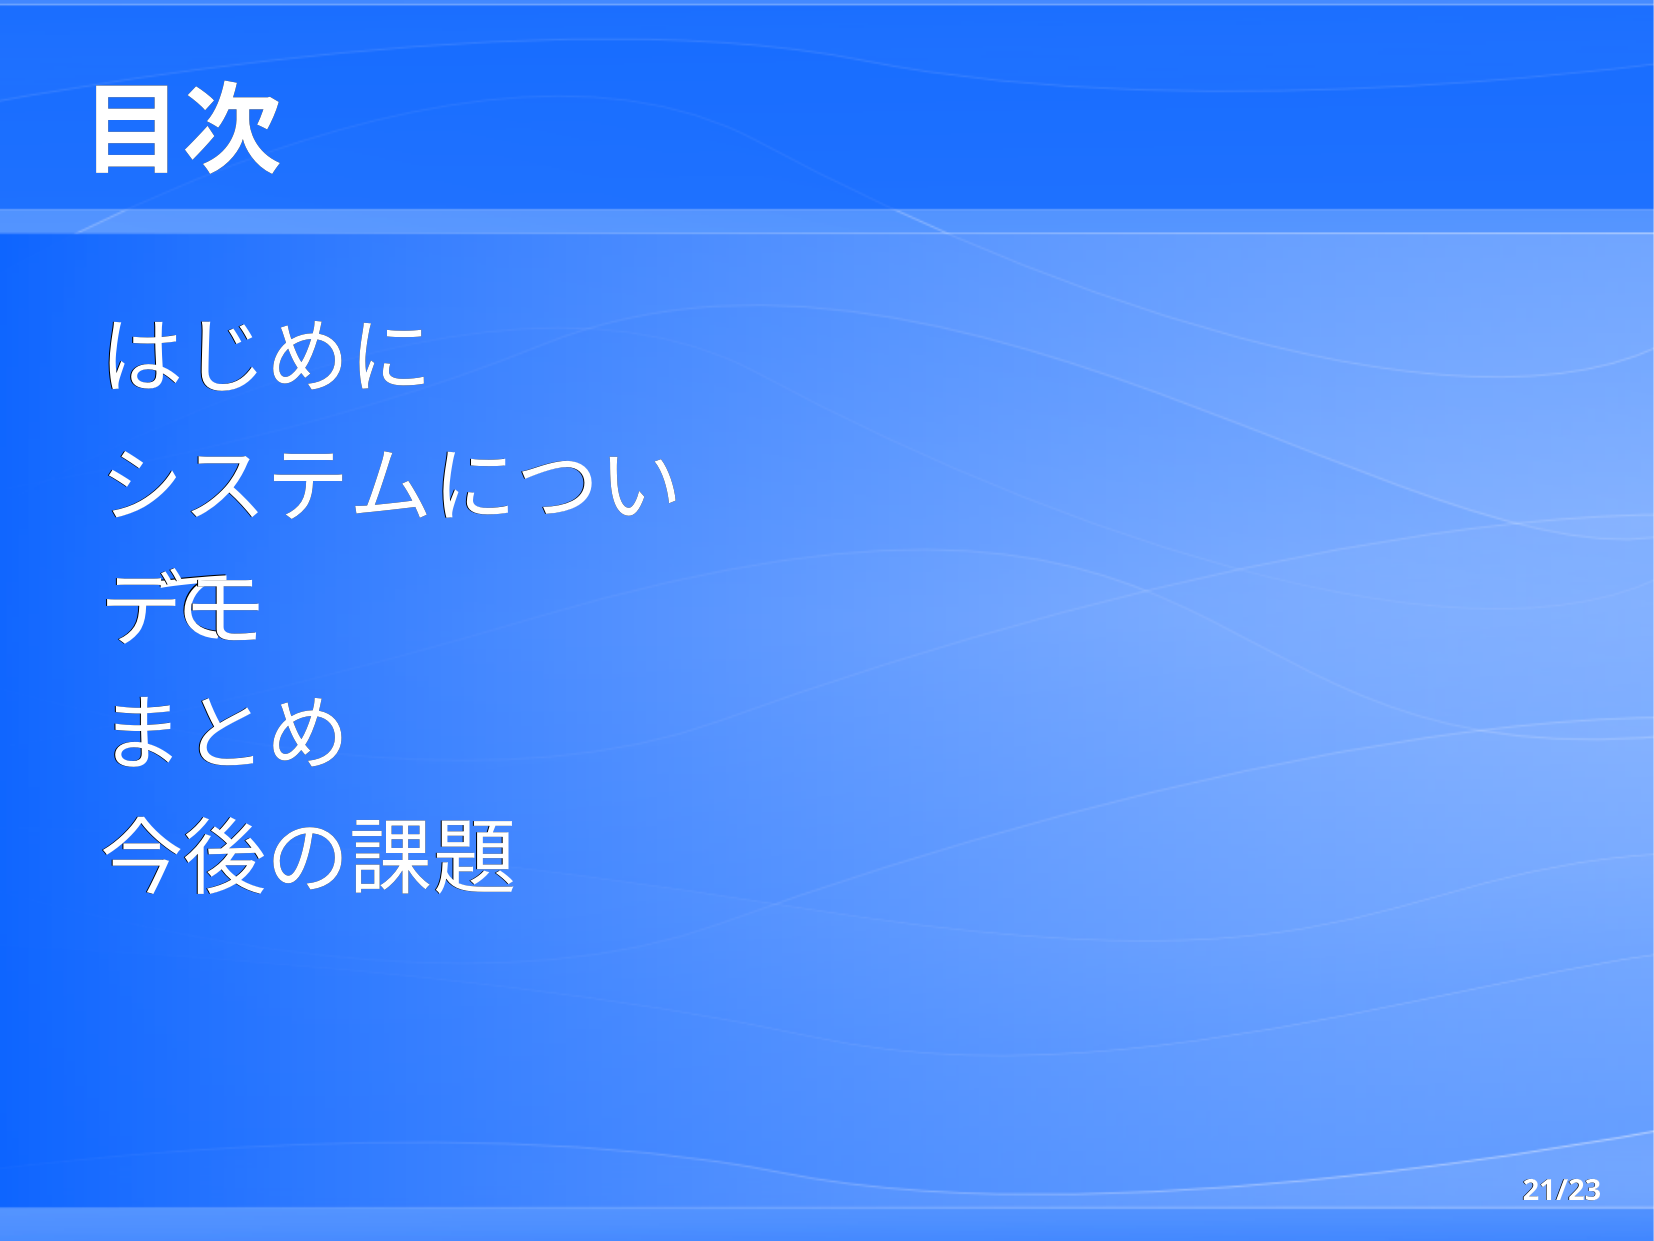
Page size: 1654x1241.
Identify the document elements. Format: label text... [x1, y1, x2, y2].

list 今後の課題 [82, 791, 709, 881]
list はじめに [82, 290, 709, 384]
list デモ [82, 543, 709, 644]
title 目次 [23, 8, 1625, 237]
list まとめ [82, 667, 709, 768]
list システムについて [82, 419, 709, 509]
picture [0, 0, 1654, 1241]
